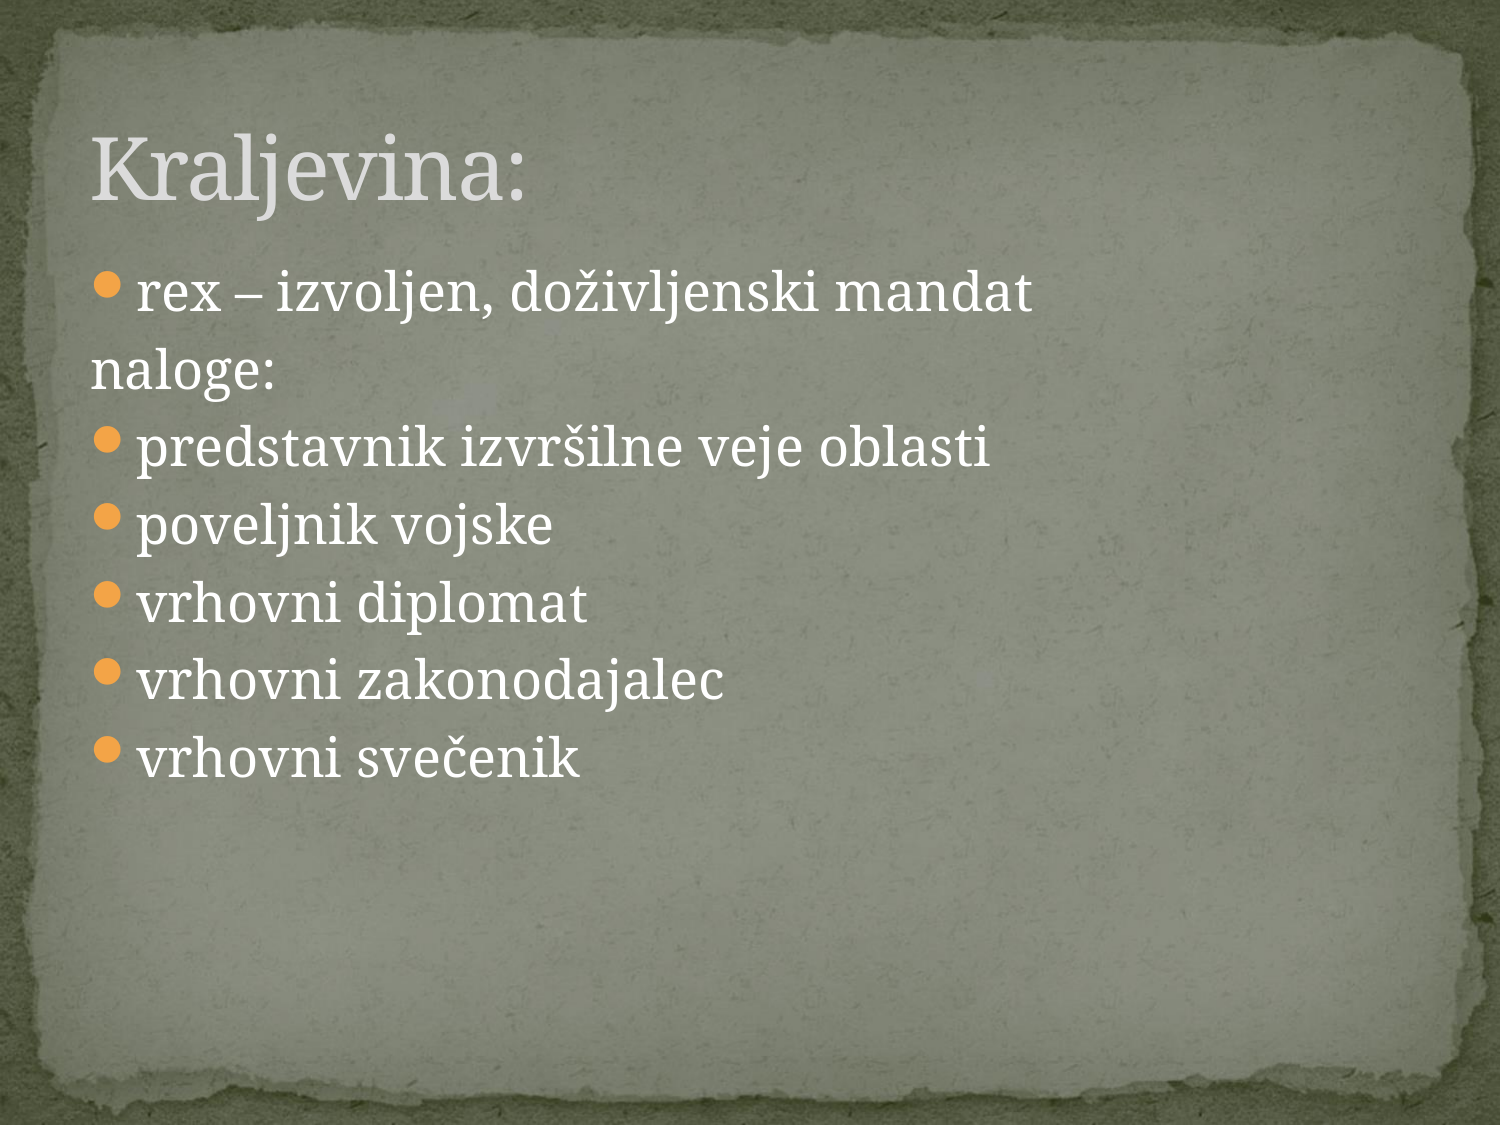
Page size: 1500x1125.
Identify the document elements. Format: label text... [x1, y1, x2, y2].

list rex – izvoljen, doživljenski mandat naloge: predstavnik izvršilne veje oblasti poveljnik vojske vrhovni diplomat vrhovni zakonodajalec vrhovni svečenik [75, 249, 1425, 1000]
picture [0, 0, 1500, 1125]
title Kraljevina: [75, 24, 1425, 225]
